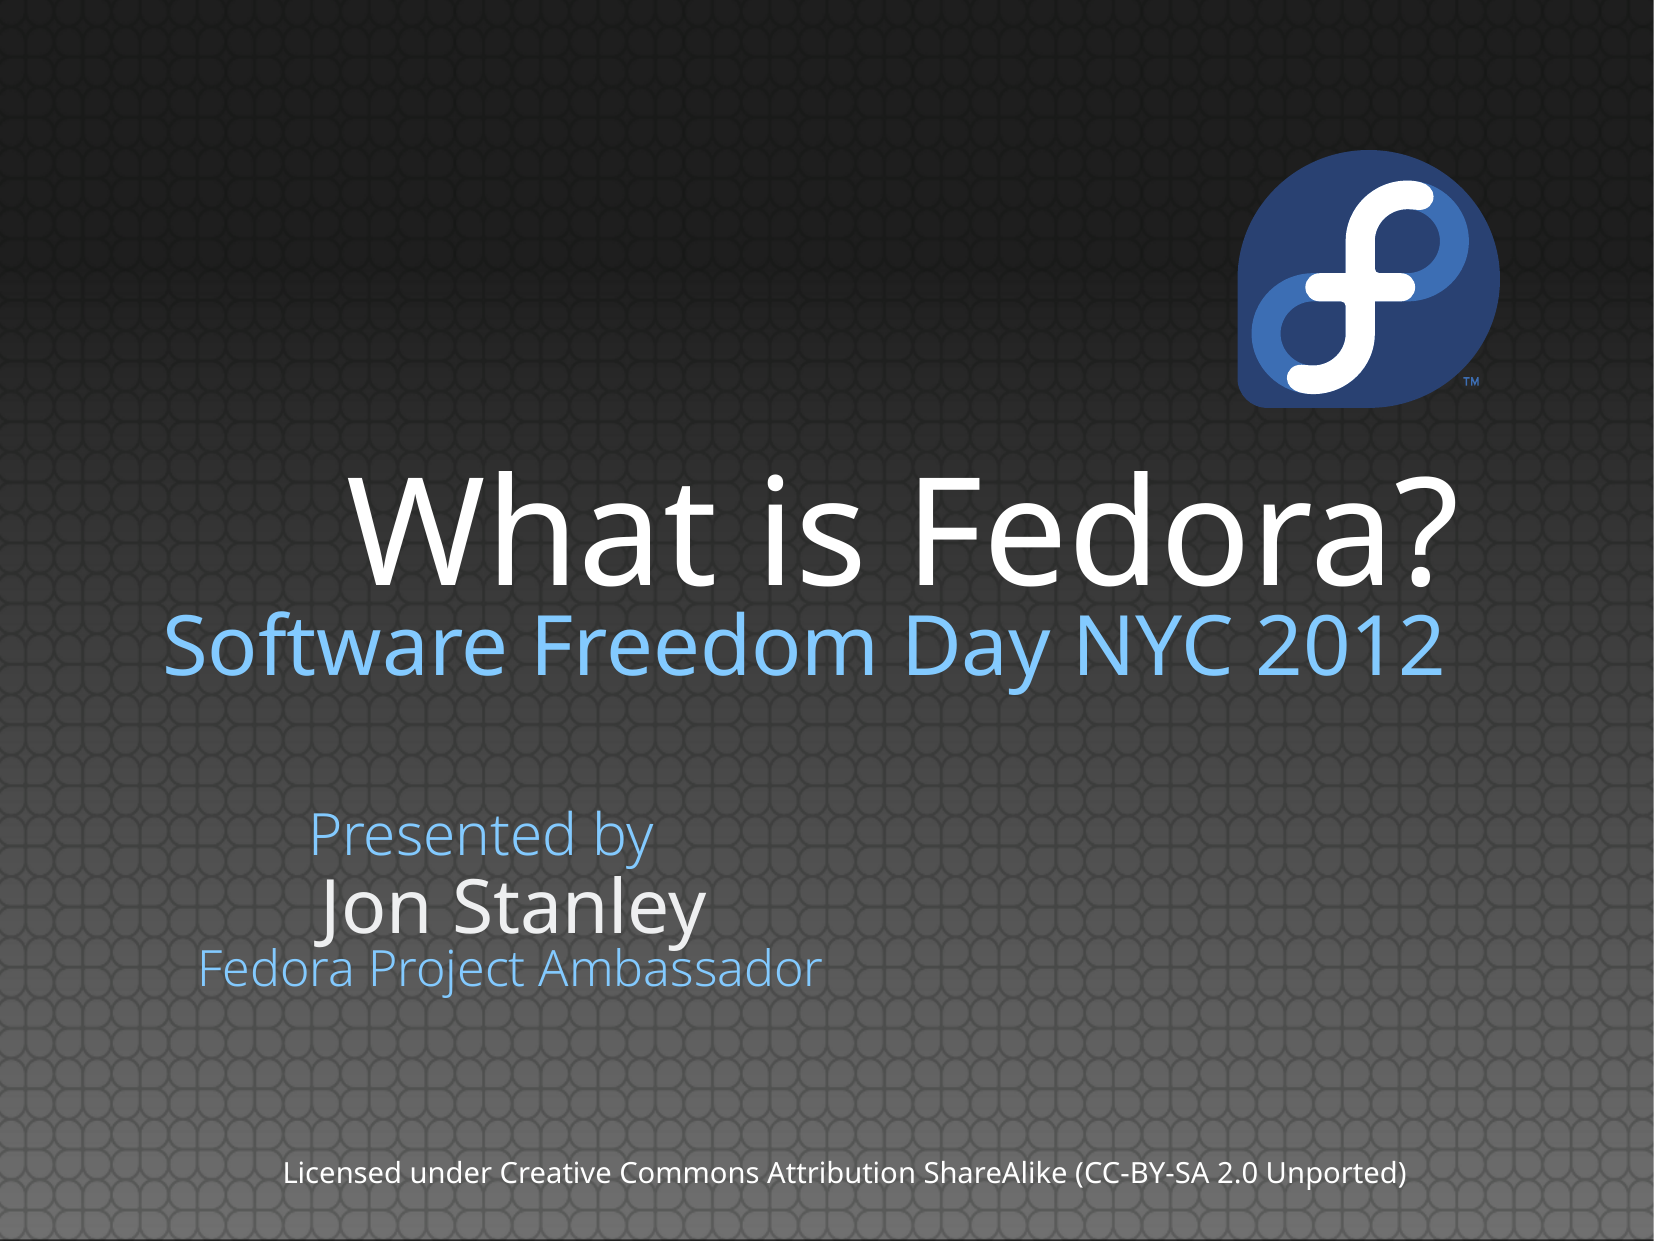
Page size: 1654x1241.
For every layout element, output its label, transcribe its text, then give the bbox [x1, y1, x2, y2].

text_box What is Fedora? [37, 417, 1475, 620]
text_box Presented by [293, 785, 694, 874]
text_box Jon Stanley [305, 846, 1057, 955]
text_box Licensed under Creative Commons Attribution ShareAlike (CC-BY-SA 2.0 Unported) [288, 1144, 1402, 1229]
picture [0, 0, 1654, 1241]
text_box Fedora Project Ambassador [182, 925, 899, 1003]
subtitle Software Freedom Day NYC 2012 [100, 620, 1447, 696]
